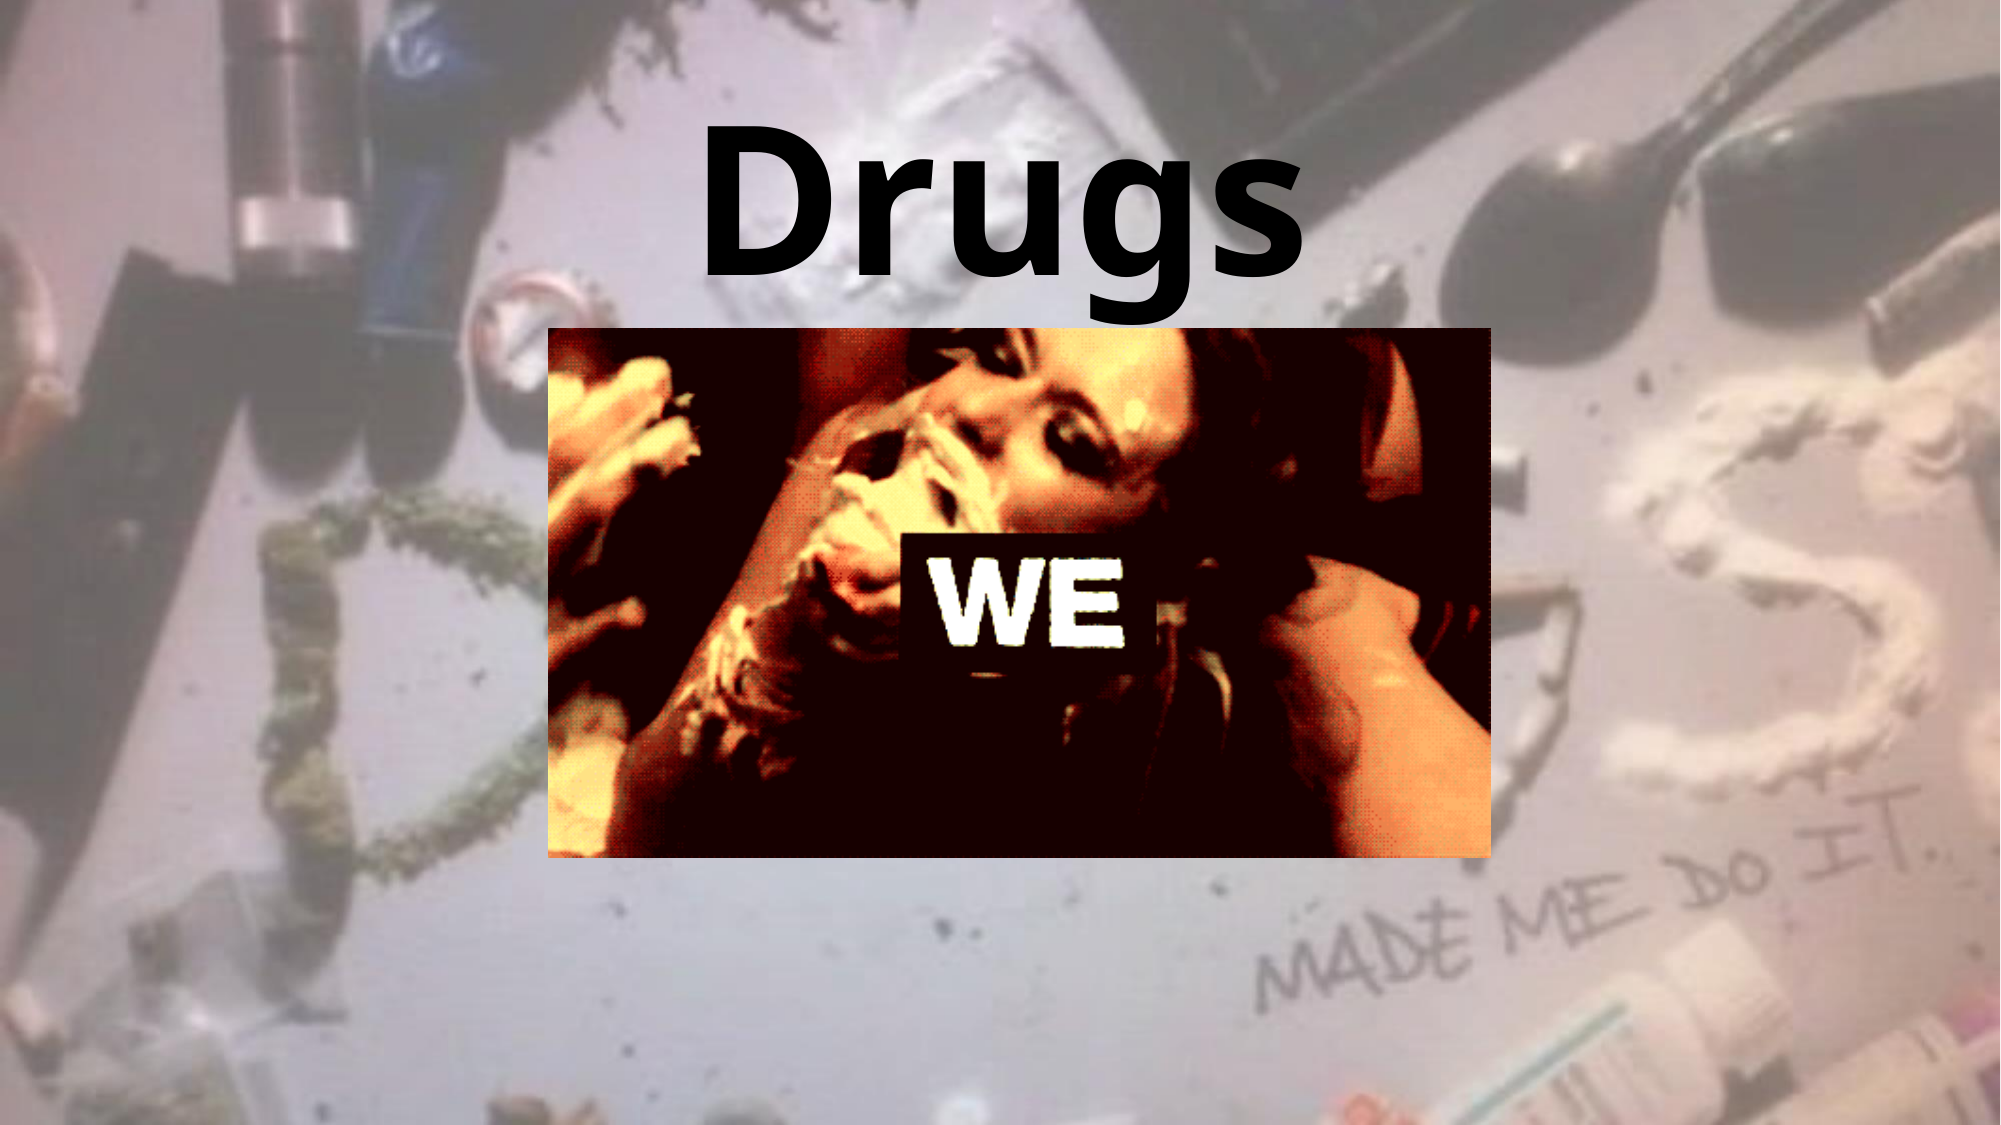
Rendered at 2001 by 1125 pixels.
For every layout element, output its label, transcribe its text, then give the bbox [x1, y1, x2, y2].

picture [0, 0, 2001, 1125]
title Drugs [249, 0, 1750, 329]
